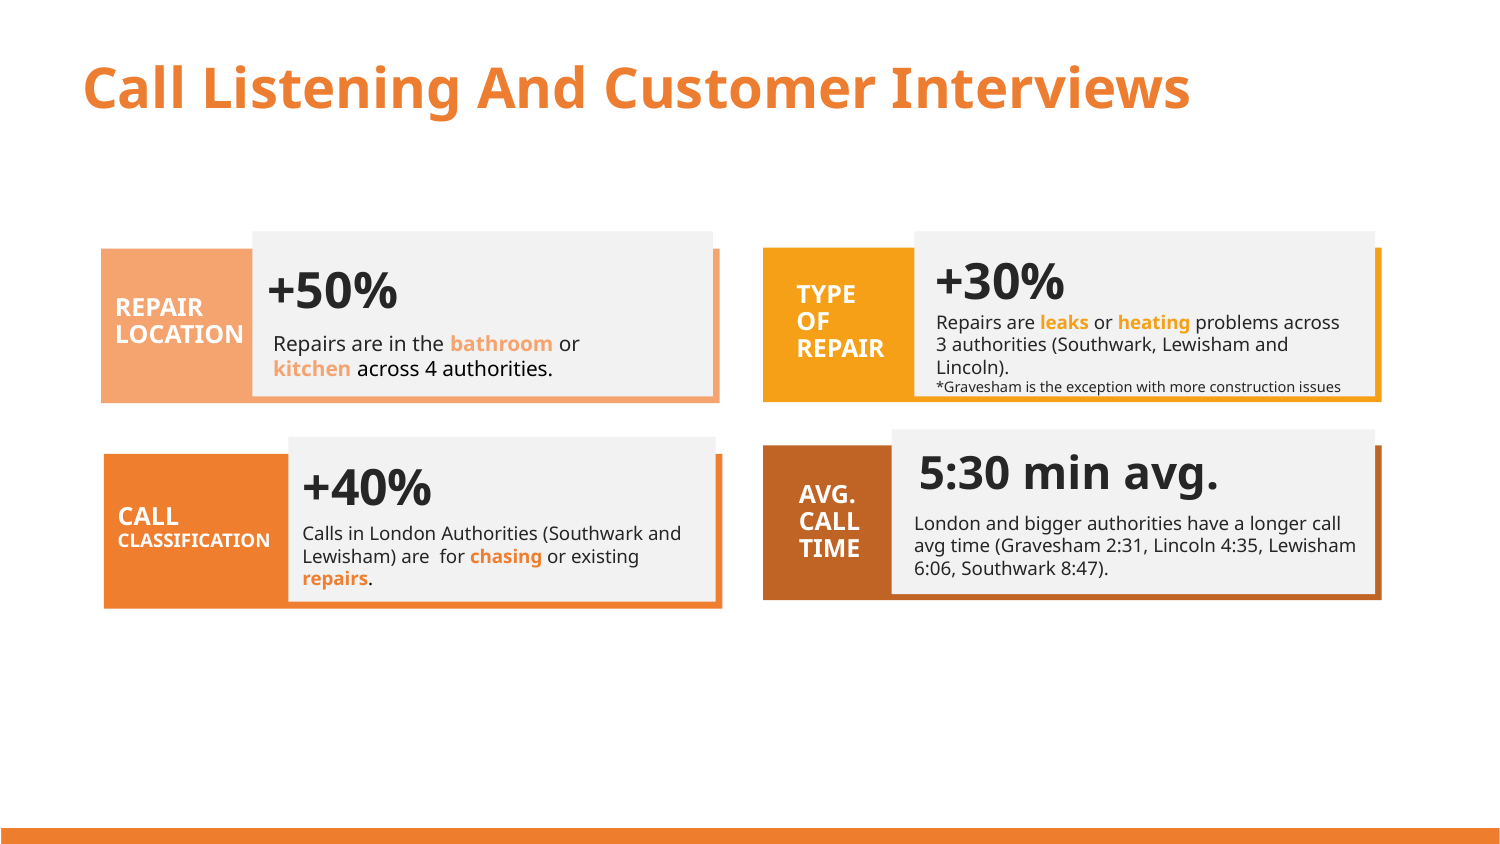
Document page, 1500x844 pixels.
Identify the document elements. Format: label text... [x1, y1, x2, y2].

text_box [763, 429, 1382, 601]
text_box 5:30 min avg. [907, 445, 1302, 504]
text_box +40% [291, 453, 471, 516]
text_box Repairs are in the bathroom or kitchen across 4 authorities. [261, 325, 672, 386]
text_box London and bigger authorities have a longer call avg time (Gravesham 2:31, Lincoln 4:35, Lewisham 6:06, Southwark 8:47). [903, 506, 1376, 589]
text_box [101, 231, 720, 404]
text_box +50% [256, 257, 441, 325]
text_box Calls in London Authorities (Southwark and Lewisham) are for chasing or existing repairs. [291, 516, 719, 587]
picture [0, 828, 1500, 844]
text_box [763, 231, 1382, 403]
text_box Repairs are leaks or heating problems across 3 authorities (Southwark, Lewisham and Lincoln). *Gravesham is the exception with more construction issues [924, 305, 1365, 397]
text_box Call Listening And Customer Interviews [71, 46, 1318, 135]
text_box TYPE OF REPAIR [785, 287, 925, 358]
text_box CALL CLASSIFICATION [106, 492, 292, 563]
text_box [103, 436, 723, 609]
text_box +30% [924, 247, 1109, 305]
text_box AVG. CALL TIME [787, 477, 892, 569]
text_box REPAIR LOCATION [103, 287, 279, 358]
